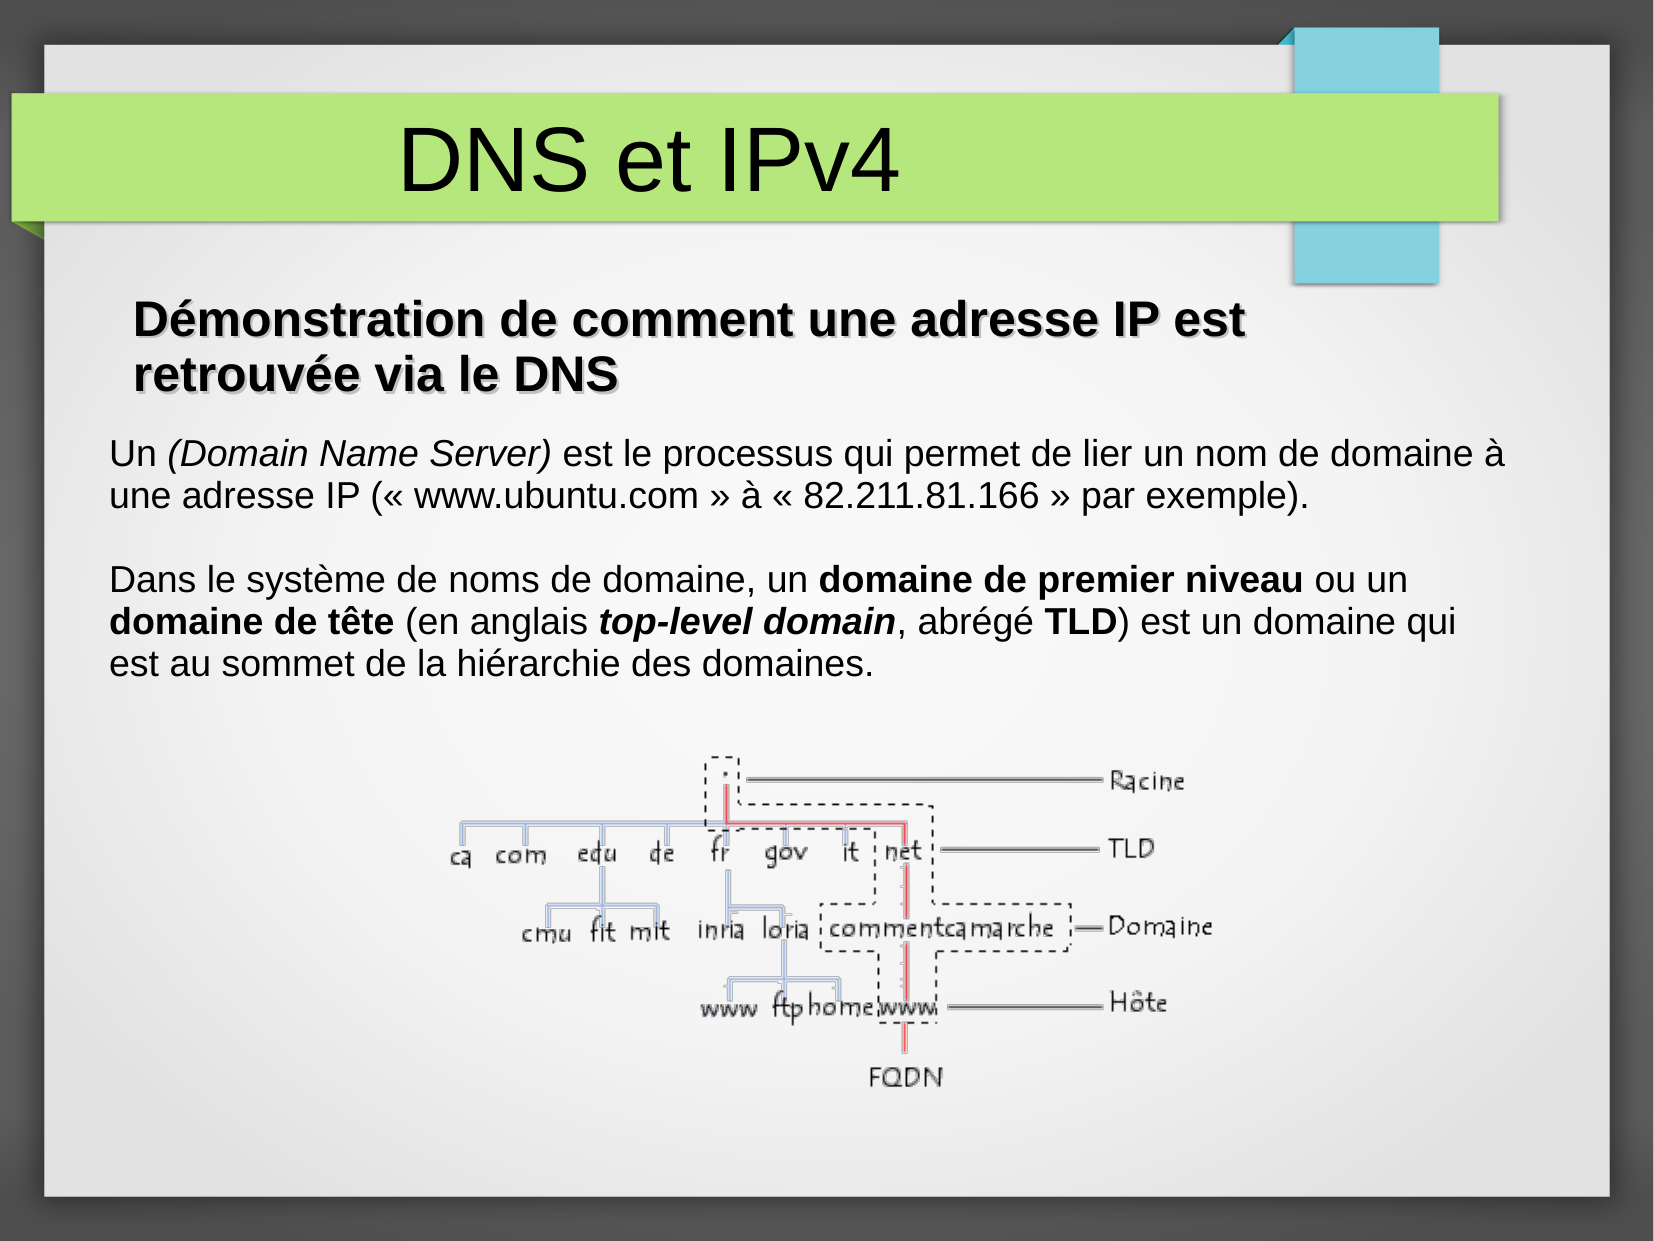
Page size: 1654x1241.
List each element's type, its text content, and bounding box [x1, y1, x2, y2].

text_box Un (Domain Name Server) est le processus qui permet de lier un nom de domaine à une adresse IP (« www.ubuntu.com » à « 82.211.81.166 » par exemple). Dans le système de noms de domaine, un domaine de premier niveau ou un domaine de tête (en anglais top-level domain, abrégé TLD) est un domaine qui est au sommet de la hiérarchie des domaines. [94, 425, 1524, 776]
picture [0, 0, 1654, 1241]
text_box Démonstration de comment une adresse IP est retrouvée via le DNS [82, 283, 1276, 411]
title DNS et IPv4 [70, 106, 1229, 213]
